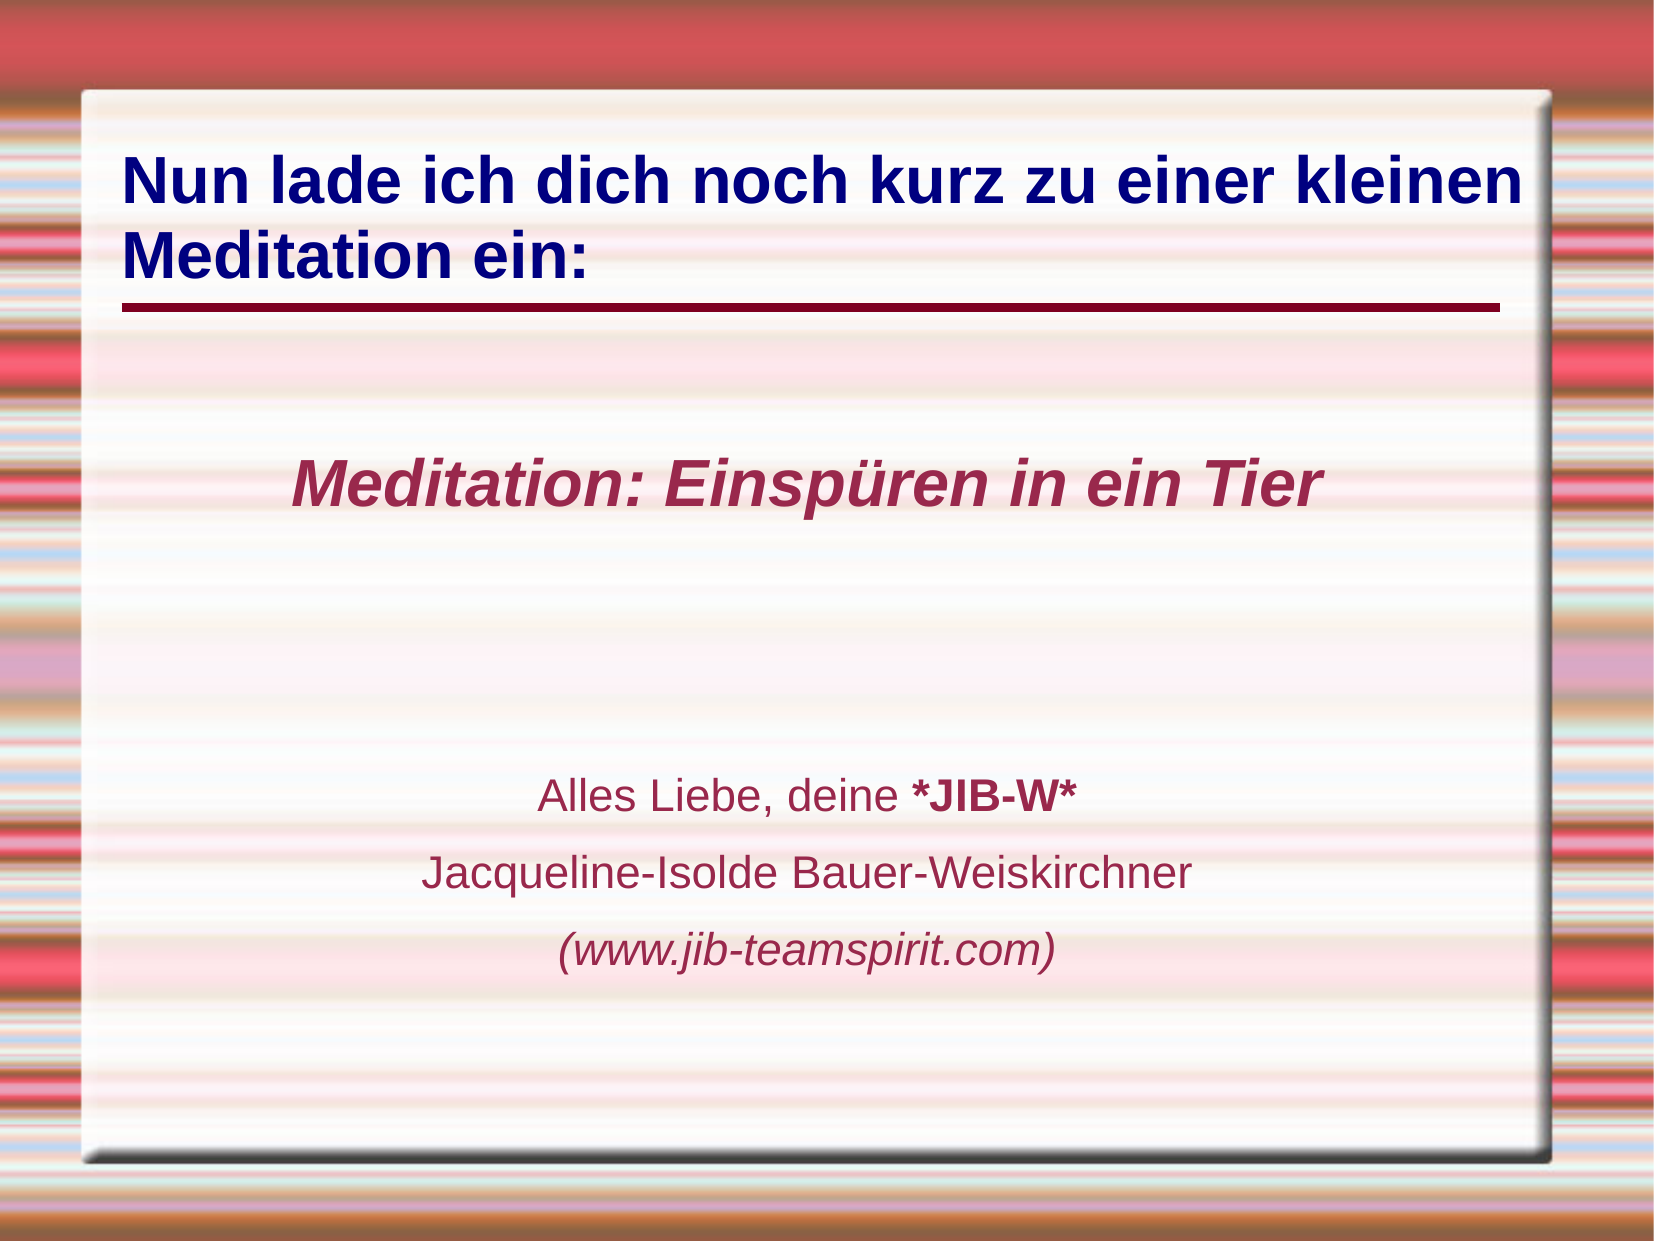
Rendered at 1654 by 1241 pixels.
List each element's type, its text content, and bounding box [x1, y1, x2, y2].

title Nun lade ich dich noch kurz zu einer kleinen Meditation ein: [121, 114, 1534, 322]
picture [0, 0, 1654, 1241]
text_box Meditation: Einspüren in ein Tier Alles Liebe, deine *JIB-W* Jacqueline-Isolde Bauer-Weiskirchner (www.jib-teamspirit.com) [118, 400, 1497, 1099]
